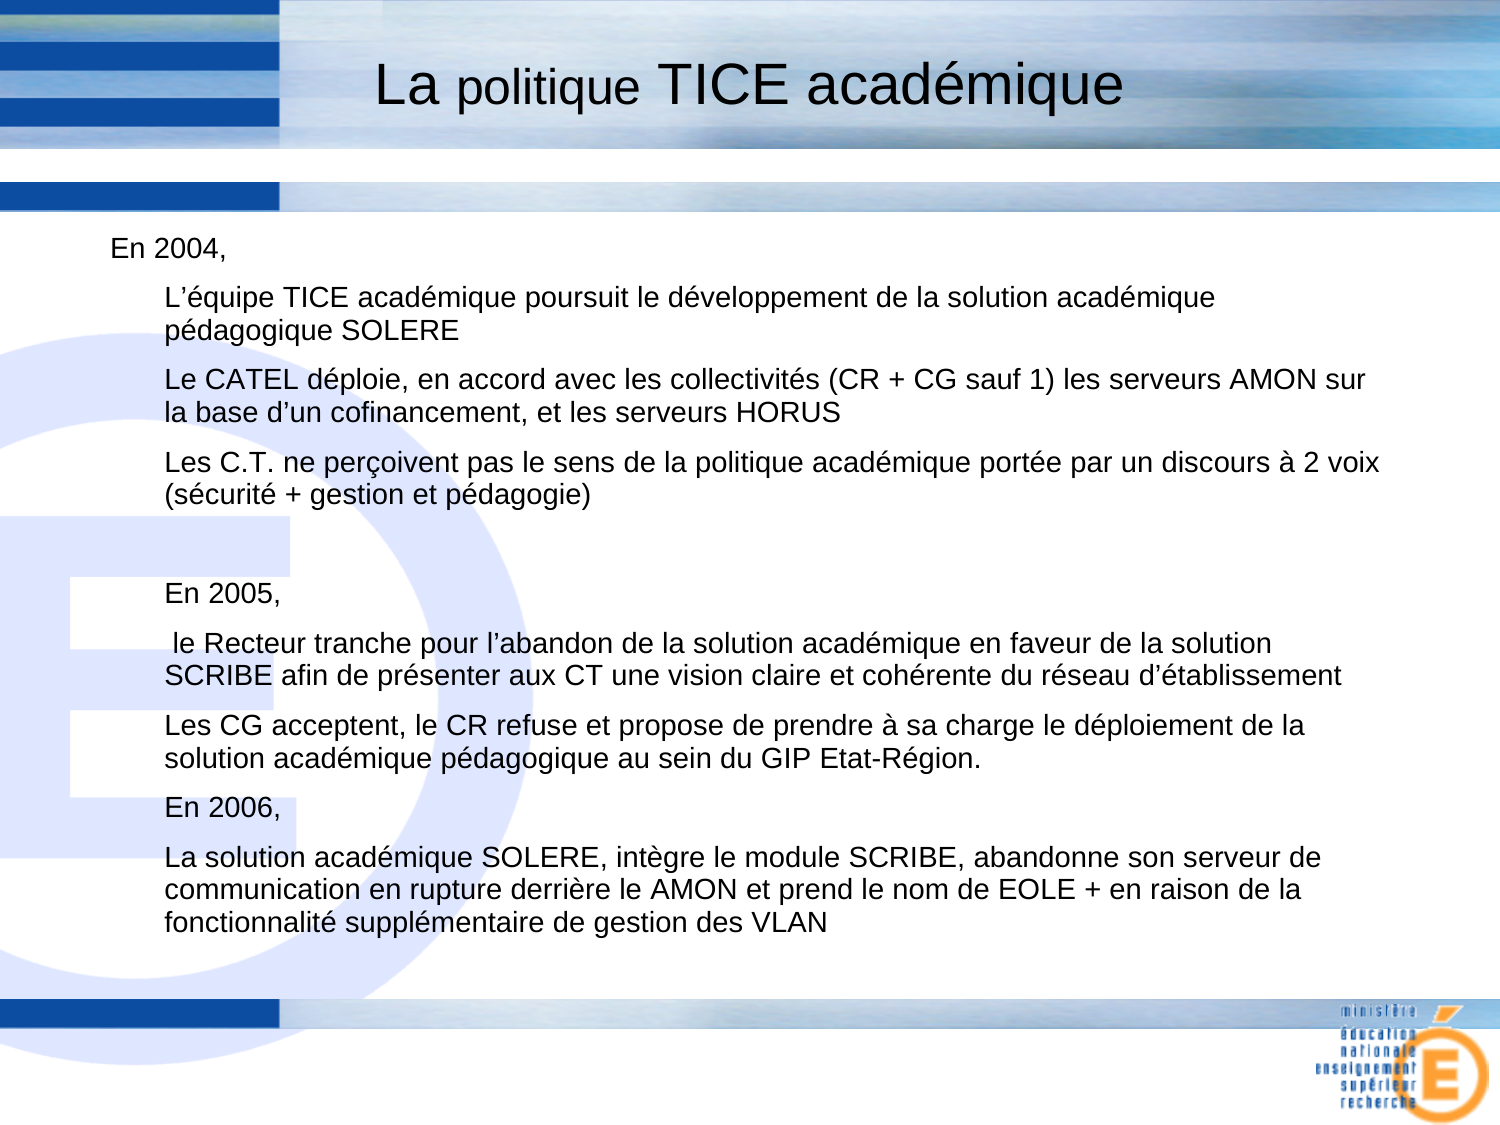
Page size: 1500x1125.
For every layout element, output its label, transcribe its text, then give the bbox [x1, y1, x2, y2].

picture [0, 314, 1500, 1125]
title La politique TICE académique [110, 30, 1390, 138]
list En 2004, L’équipe TICE académique poursuit le développement de la solution académique pédagogique SOLERE Le CATEL déploie, en accord avec les collectivités (CR + CG sauf 1) les serveurs AMON sur la base d’un cofinancement, et les serveurs HORUS Les C.T. ne perçoivent pas le sens de la politique académique portée par un discours à 2 voix (sécurité + gestion et pédagogie) En 2005, le Recteur tranche pour l’abandon de la solution académique en faveur de la solution SCRIBE afin de présenter aux CT une vision claire et cohérente du réseau d’établissement Les CG acceptent, le CR refuse et propose de prendre à sa charge le déploiement de la solution académique pédagogique au sein du GIP Etat-Région. En 2006, La solution académique SOLERE, intègre le module SCRIBE, abandonne son serveur de communication en rupture derrière le AMON et prend le nom de EOLE + en raison de la fonctionnalité supplémentaire de gestion des VLAN [110, 231, 1390, 1020]
picture [0, 0, 1500, 149]
picture [0, 182, 1500, 212]
